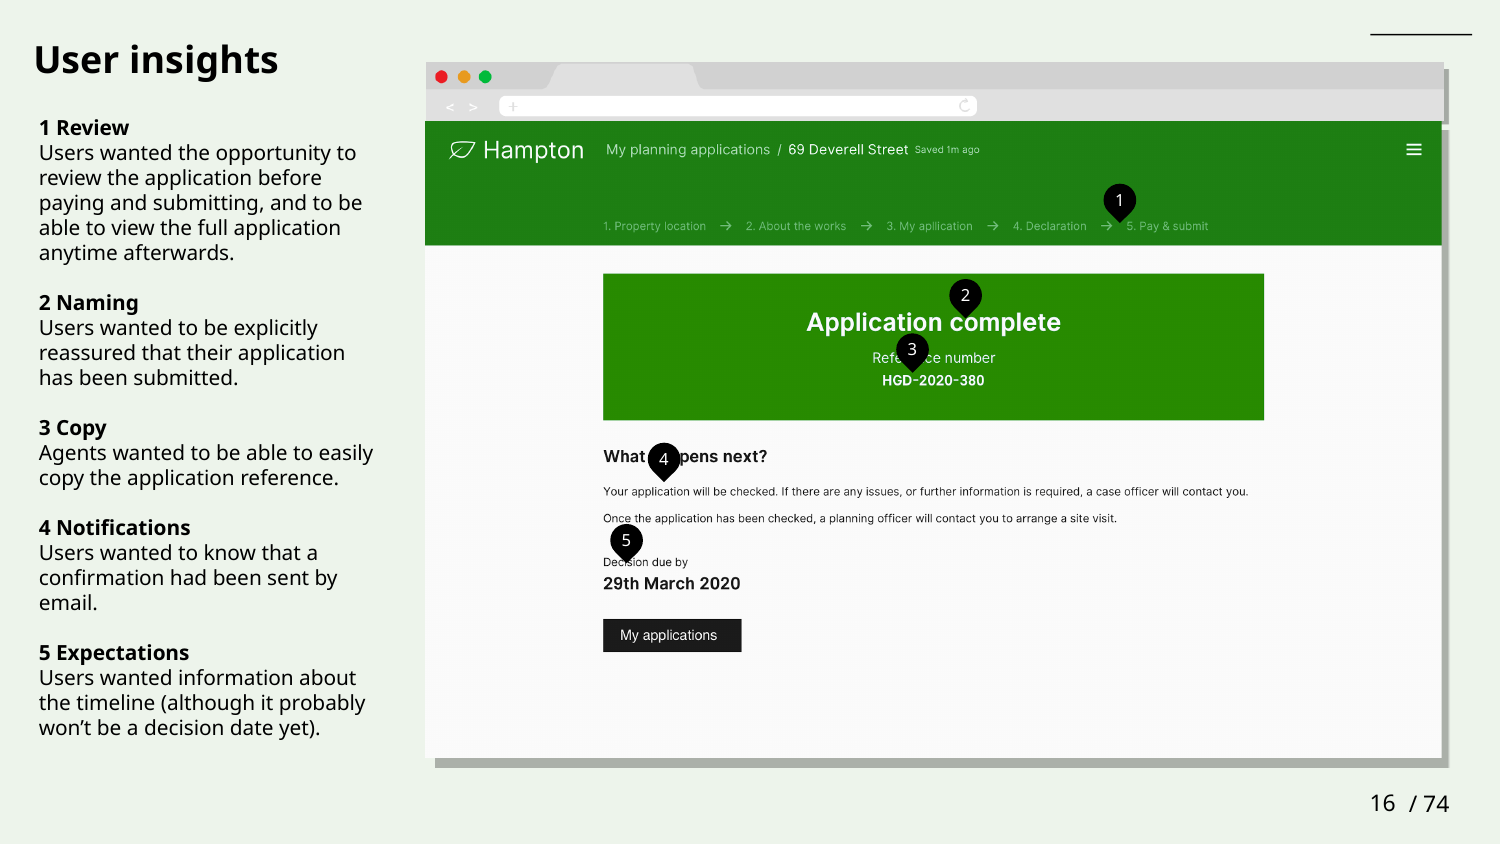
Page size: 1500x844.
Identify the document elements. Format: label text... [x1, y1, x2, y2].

text_box 3 [892, 321, 928, 377]
slide_number <number> [1321, 773, 1412, 839]
text_box 1 [1100, 172, 1136, 227]
title 1 Review Users wanted the opportunity to review the application before paying and submitting, and to be able to view the full application anytime afterwards. 2 Naming Users wanted to be explicitly reassured that their application has been submitted. 3 Copy Agents wanted to be able to easily copy the application reference. 4 Notifications Users wanted to know that a confirmation had been sent by email. 5 Expectations Users wanted information about the timeline (although it probably won’t be a decision date yet). [24, 100, 394, 844]
picture [425, 62, 1444, 758]
text_box 4 [644, 431, 680, 486]
text_box 5 [606, 512, 642, 567]
text_box 2 [945, 267, 981, 322]
title User insights [18, 17, 399, 100]
